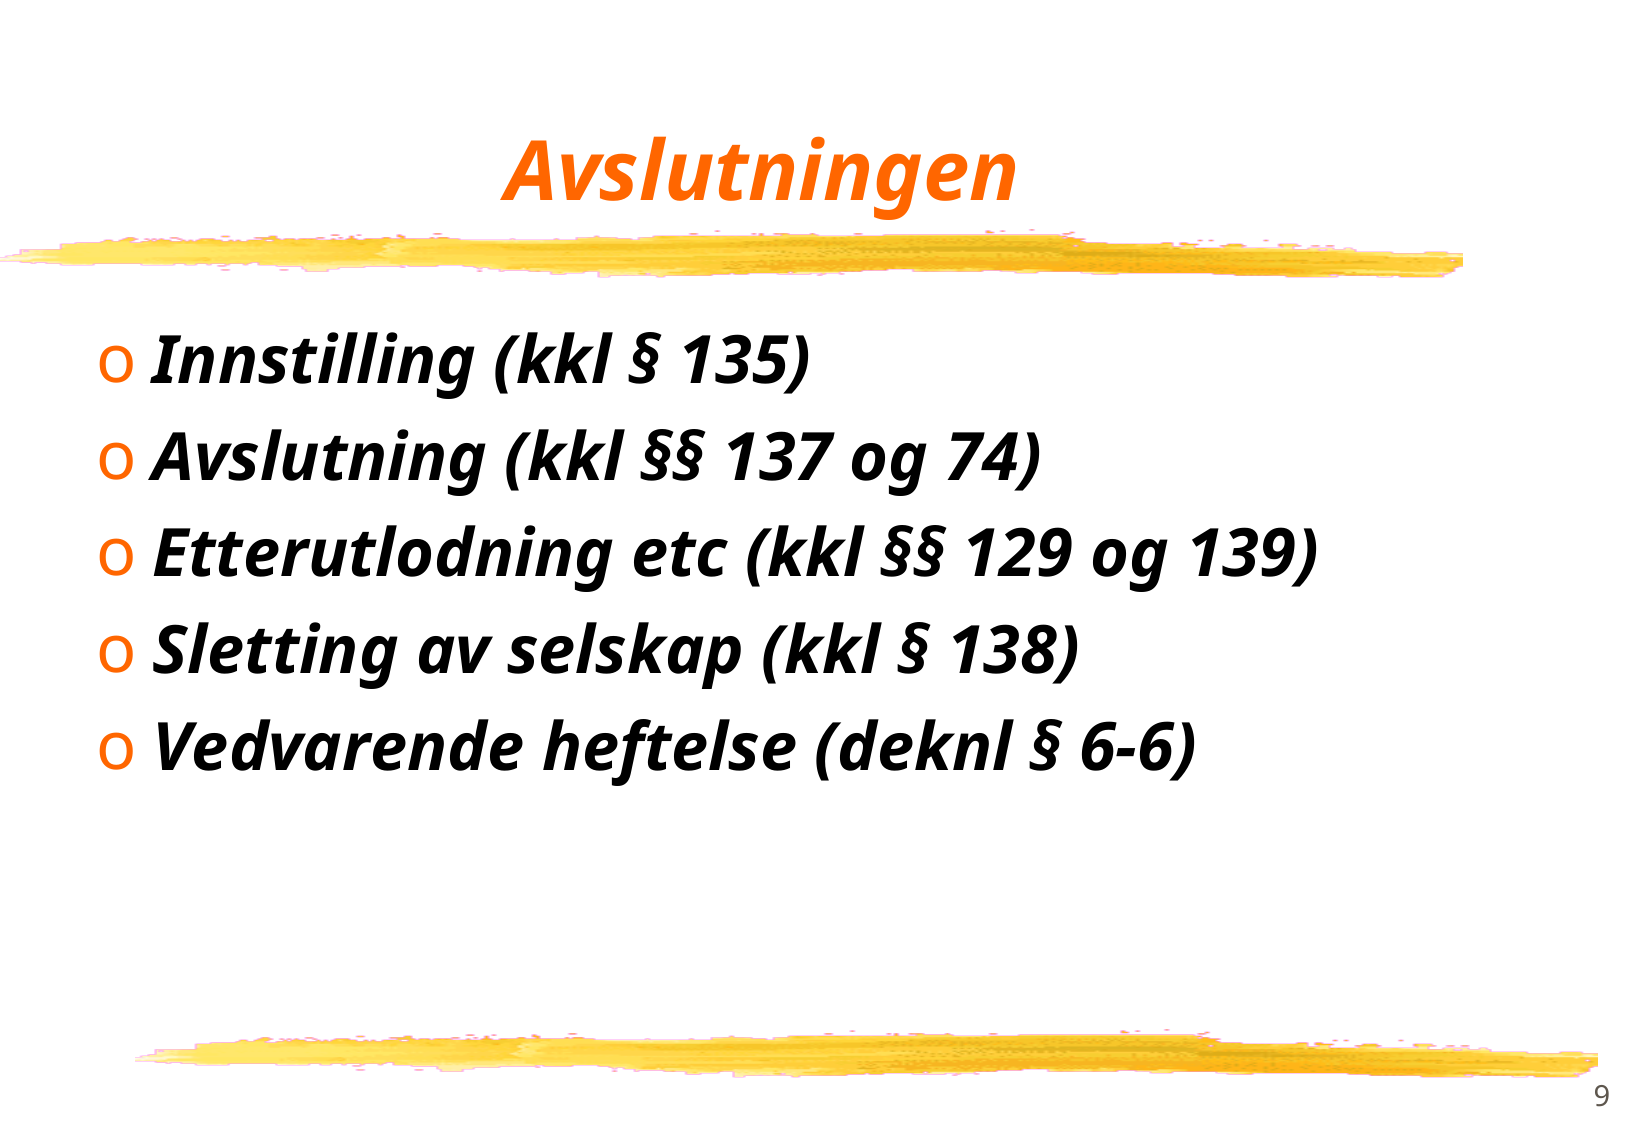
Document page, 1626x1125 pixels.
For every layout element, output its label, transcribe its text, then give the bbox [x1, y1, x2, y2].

title Avslutningen [72, 37, 1454, 225]
text_box <number> [1516, 1050, 1626, 1125]
picture [0, 224, 1463, 288]
list Innstilling (kkl § 135) Avslutning (kkl §§ 137 og 74) Etterutlodning etc (kkl §§ 129 og 139) Sletting av selskap (kkl § 138) Vedvarende heftelse (deknl § 6-6) [81, 309, 1535, 1001]
picture [135, 1024, 1598, 1088]
